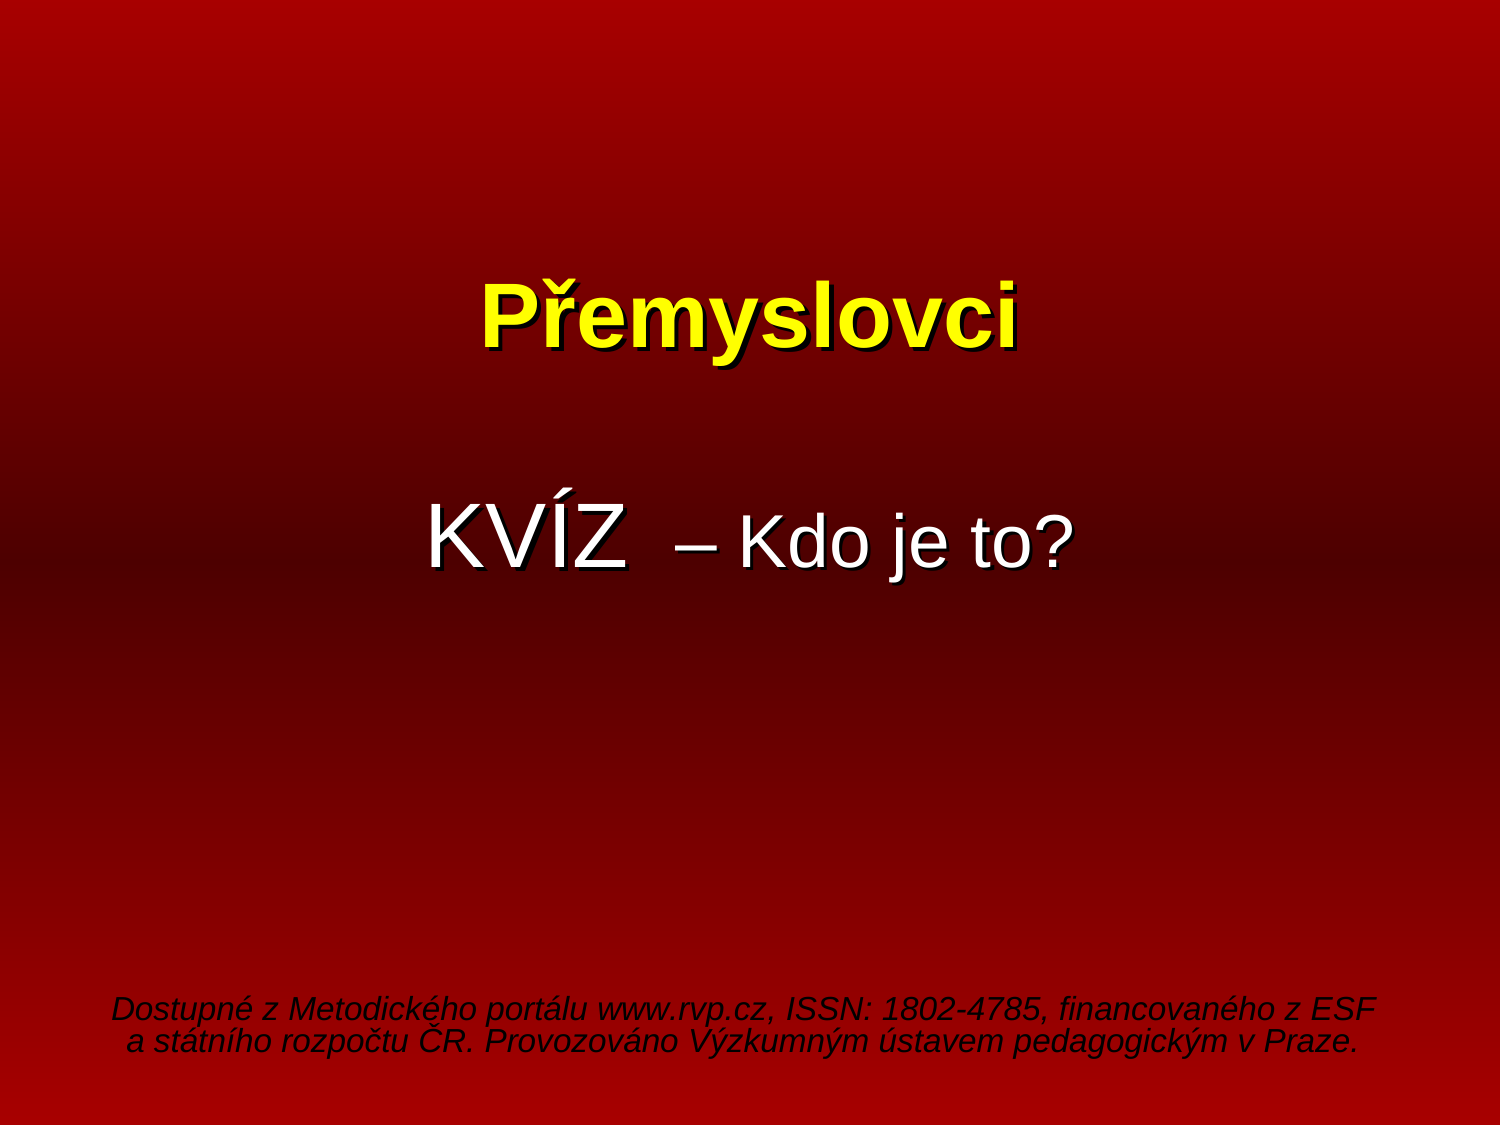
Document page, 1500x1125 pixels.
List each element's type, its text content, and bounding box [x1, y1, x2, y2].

title Přemyslovci KVÍZ – Kdo je to? [112, 220, 1388, 622]
subtitle Dostupné z Metodického portálu www.rvp.cz, ISSN: 1802-4785, financovaného z ESF a státního rozpočtu ČR. Provozováno Výzkumným ústavem pedagogickým v Praze. [88, 987, 1400, 1108]
